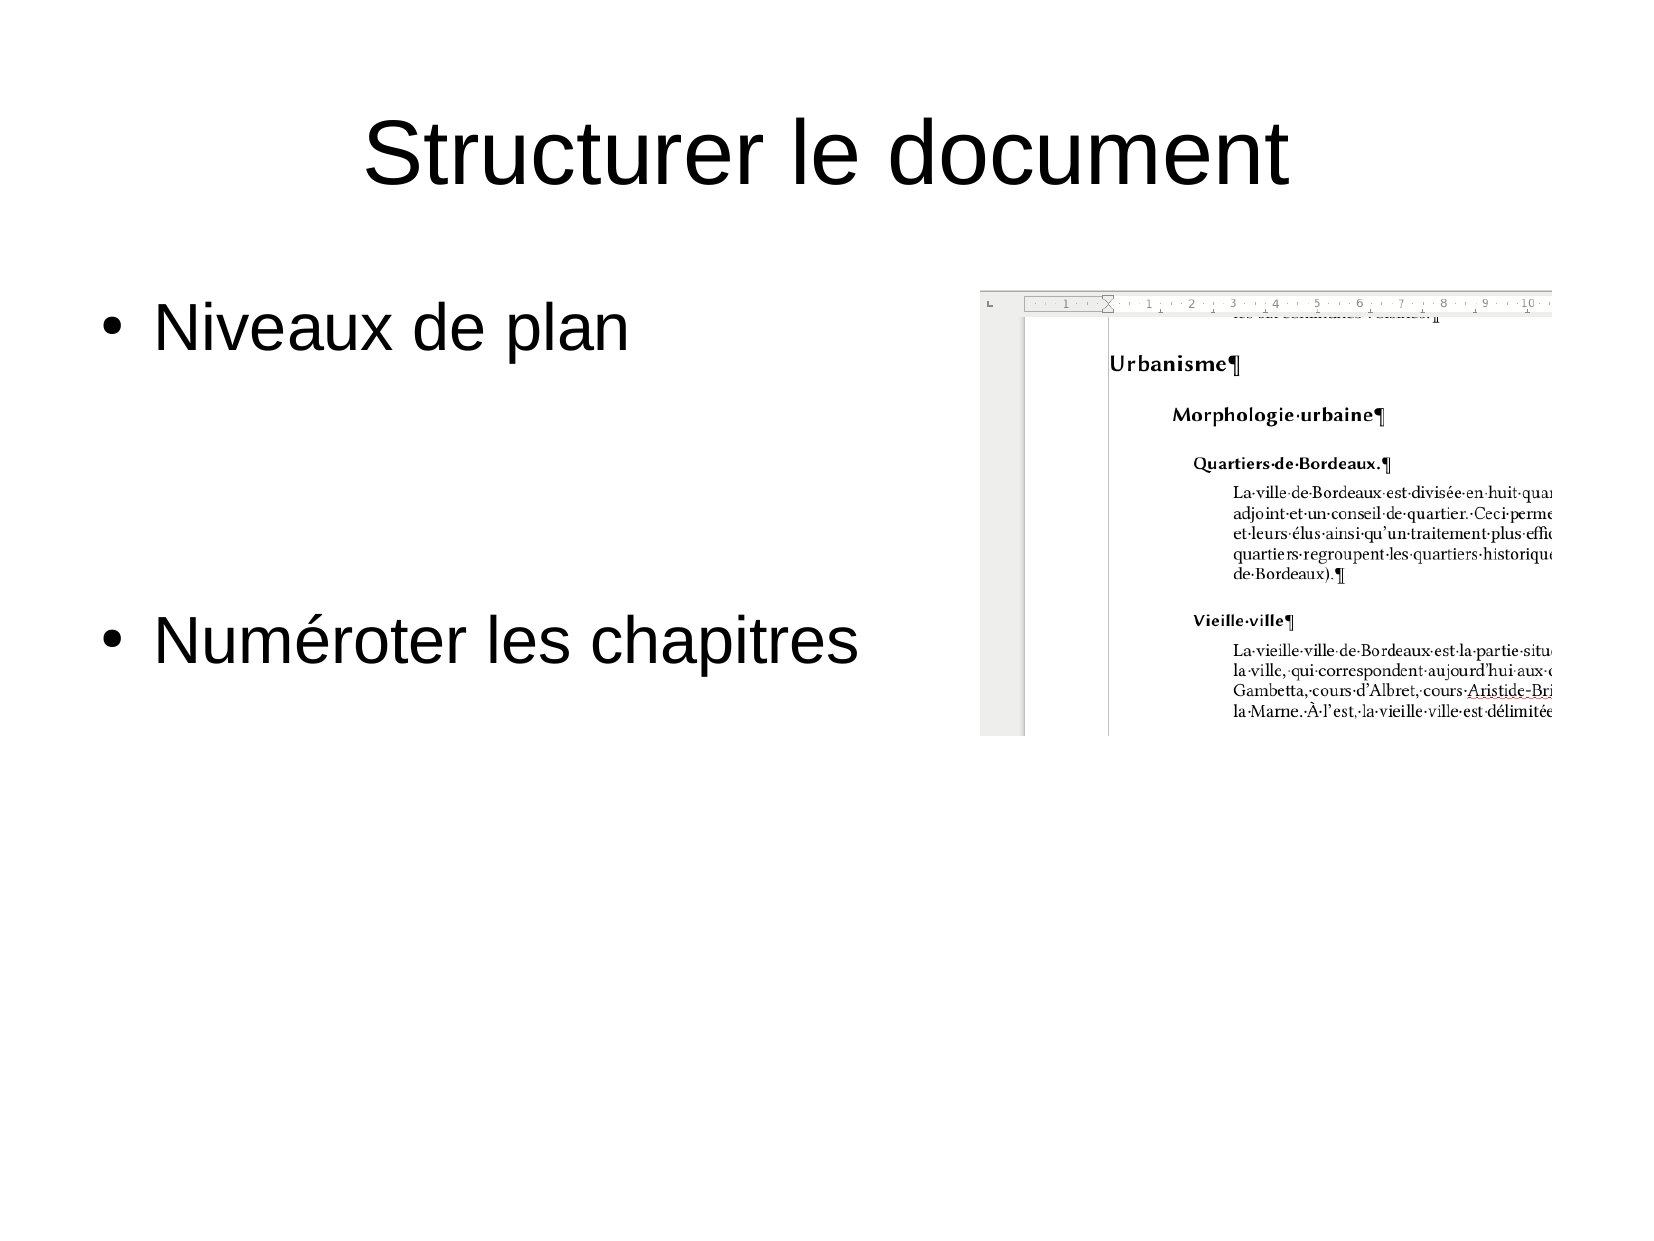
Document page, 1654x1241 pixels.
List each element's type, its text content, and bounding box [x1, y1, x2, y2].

list Niveaux de plan Numéroter les chapitres [82, 290, 1571, 1010]
title Structurer le document [82, 49, 1571, 257]
picture [980, 290, 1552, 736]
